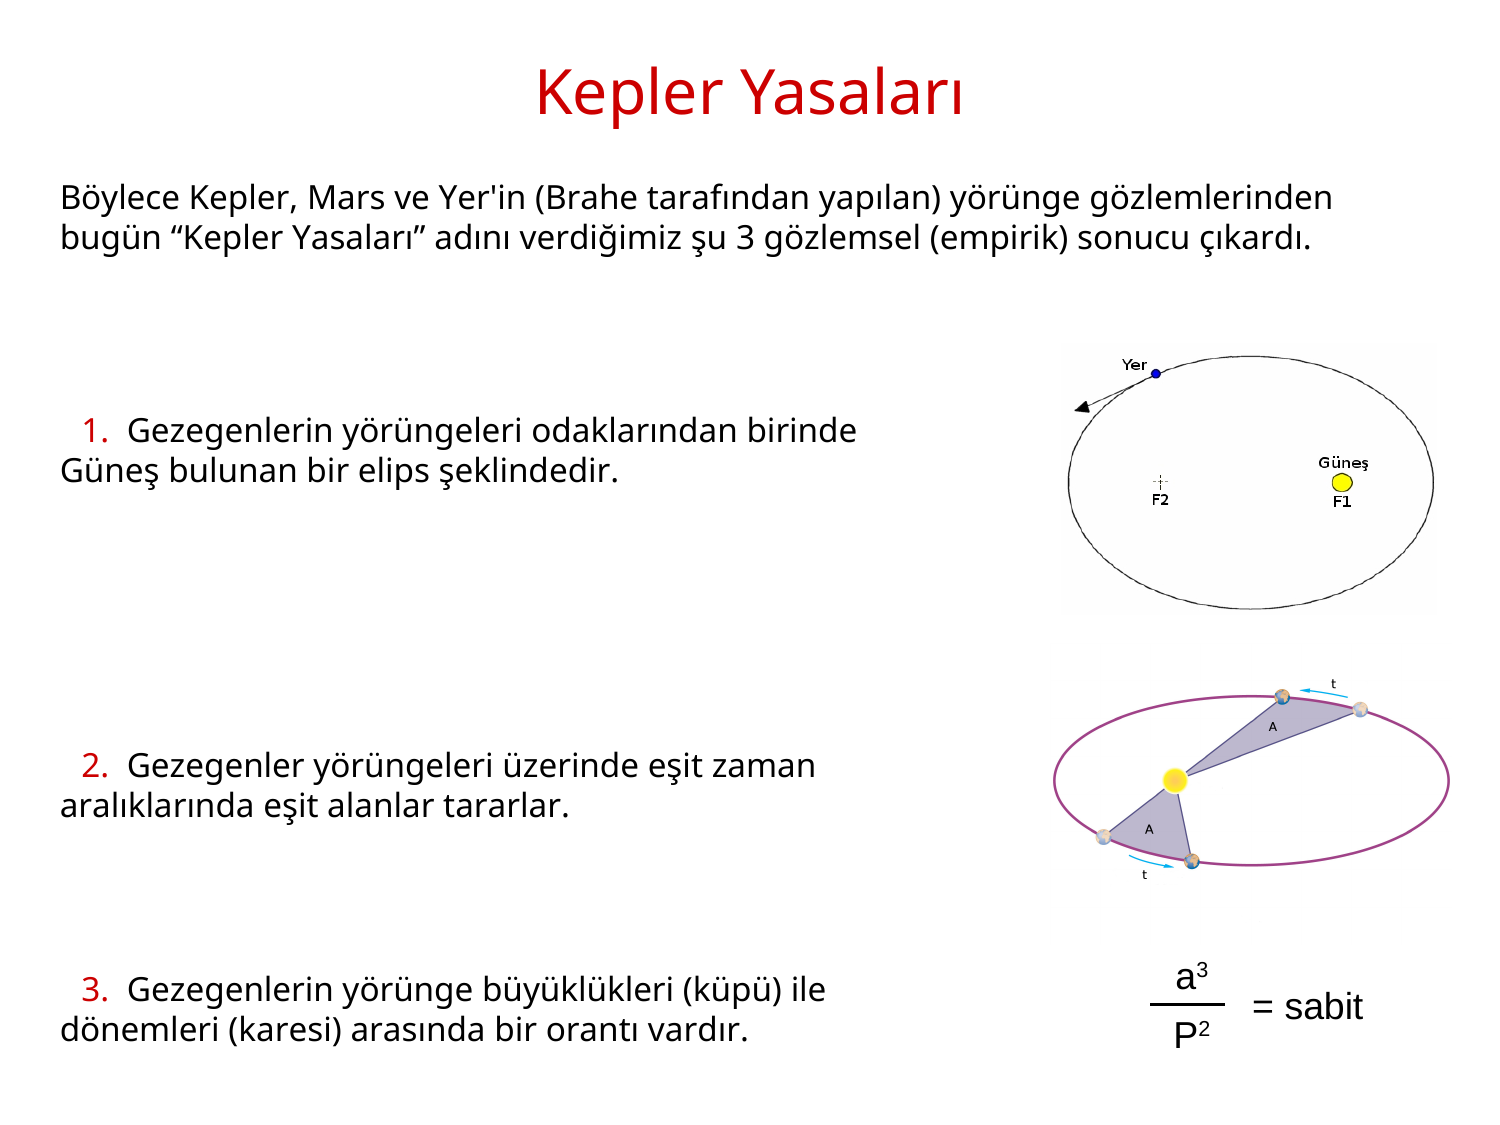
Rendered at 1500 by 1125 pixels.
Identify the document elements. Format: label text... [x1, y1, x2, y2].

picture [1050, 643, 1452, 946]
text_box 2. Gezegenler yörüngeleri üzerinde eşit zaman aralıklarında eşit alanlar tararlar. [45, 736, 991, 876]
text_box a3 [1146, 945, 1237, 1004]
text_box = sabit [1237, 975, 1388, 1036]
picture [1061, 343, 1437, 616]
text_box 1. Gezegenlerin yörüngeleri odaklarından birinde Güneş bulunan bir elips şeklindedir. [45, 401, 977, 540]
text_box 3. Gezegenlerin yörünge büyüklükleri (küpü) ile dönemleri (karesi) arasında bir orantı vardır. [45, 961, 991, 1100]
text_box P2 [1146, 1004, 1237, 1064]
text_box Böylece Kepler, Mars ve Yer'in (Brahe tarafından yapılan) yörünge gözlemlerinden bugün “Kepler Yasaları” adını verdiğimiz şu 3 gözlemsel (empirik) sonucu çıkardı. [45, 169, 1366, 304]
title Kepler Yasaları [75, 45, 1426, 211]
